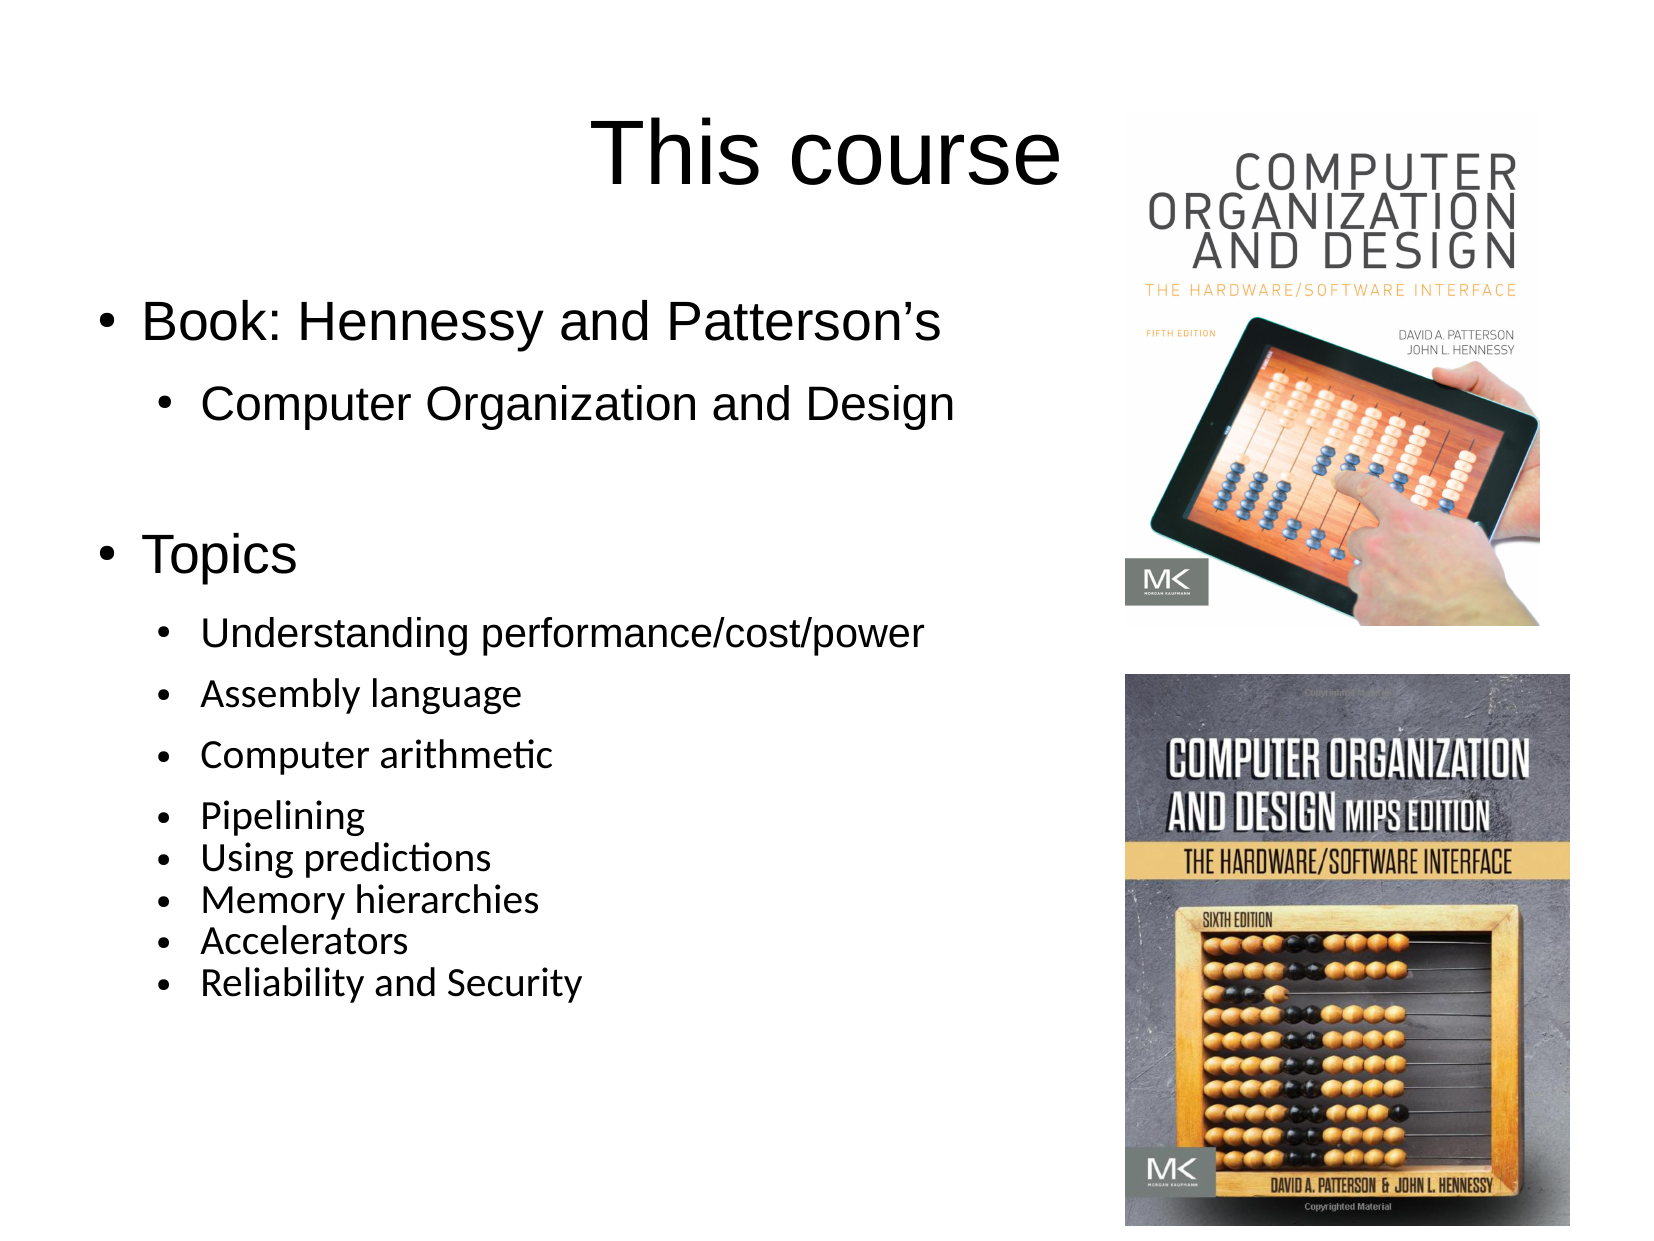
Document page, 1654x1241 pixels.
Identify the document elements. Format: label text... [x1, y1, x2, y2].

list Book: Hennessy and Patterson’s Computer Organization and Design Topics Understanding performance/cost/power Assembly language Computer arithmetic Pipelining Using predictions Memory hierarchies Accelerators Reliability and Security [82, 290, 1571, 1010]
picture [1125, 674, 1570, 1226]
title This course [82, 49, 1571, 257]
picture [1125, 112, 1540, 626]
